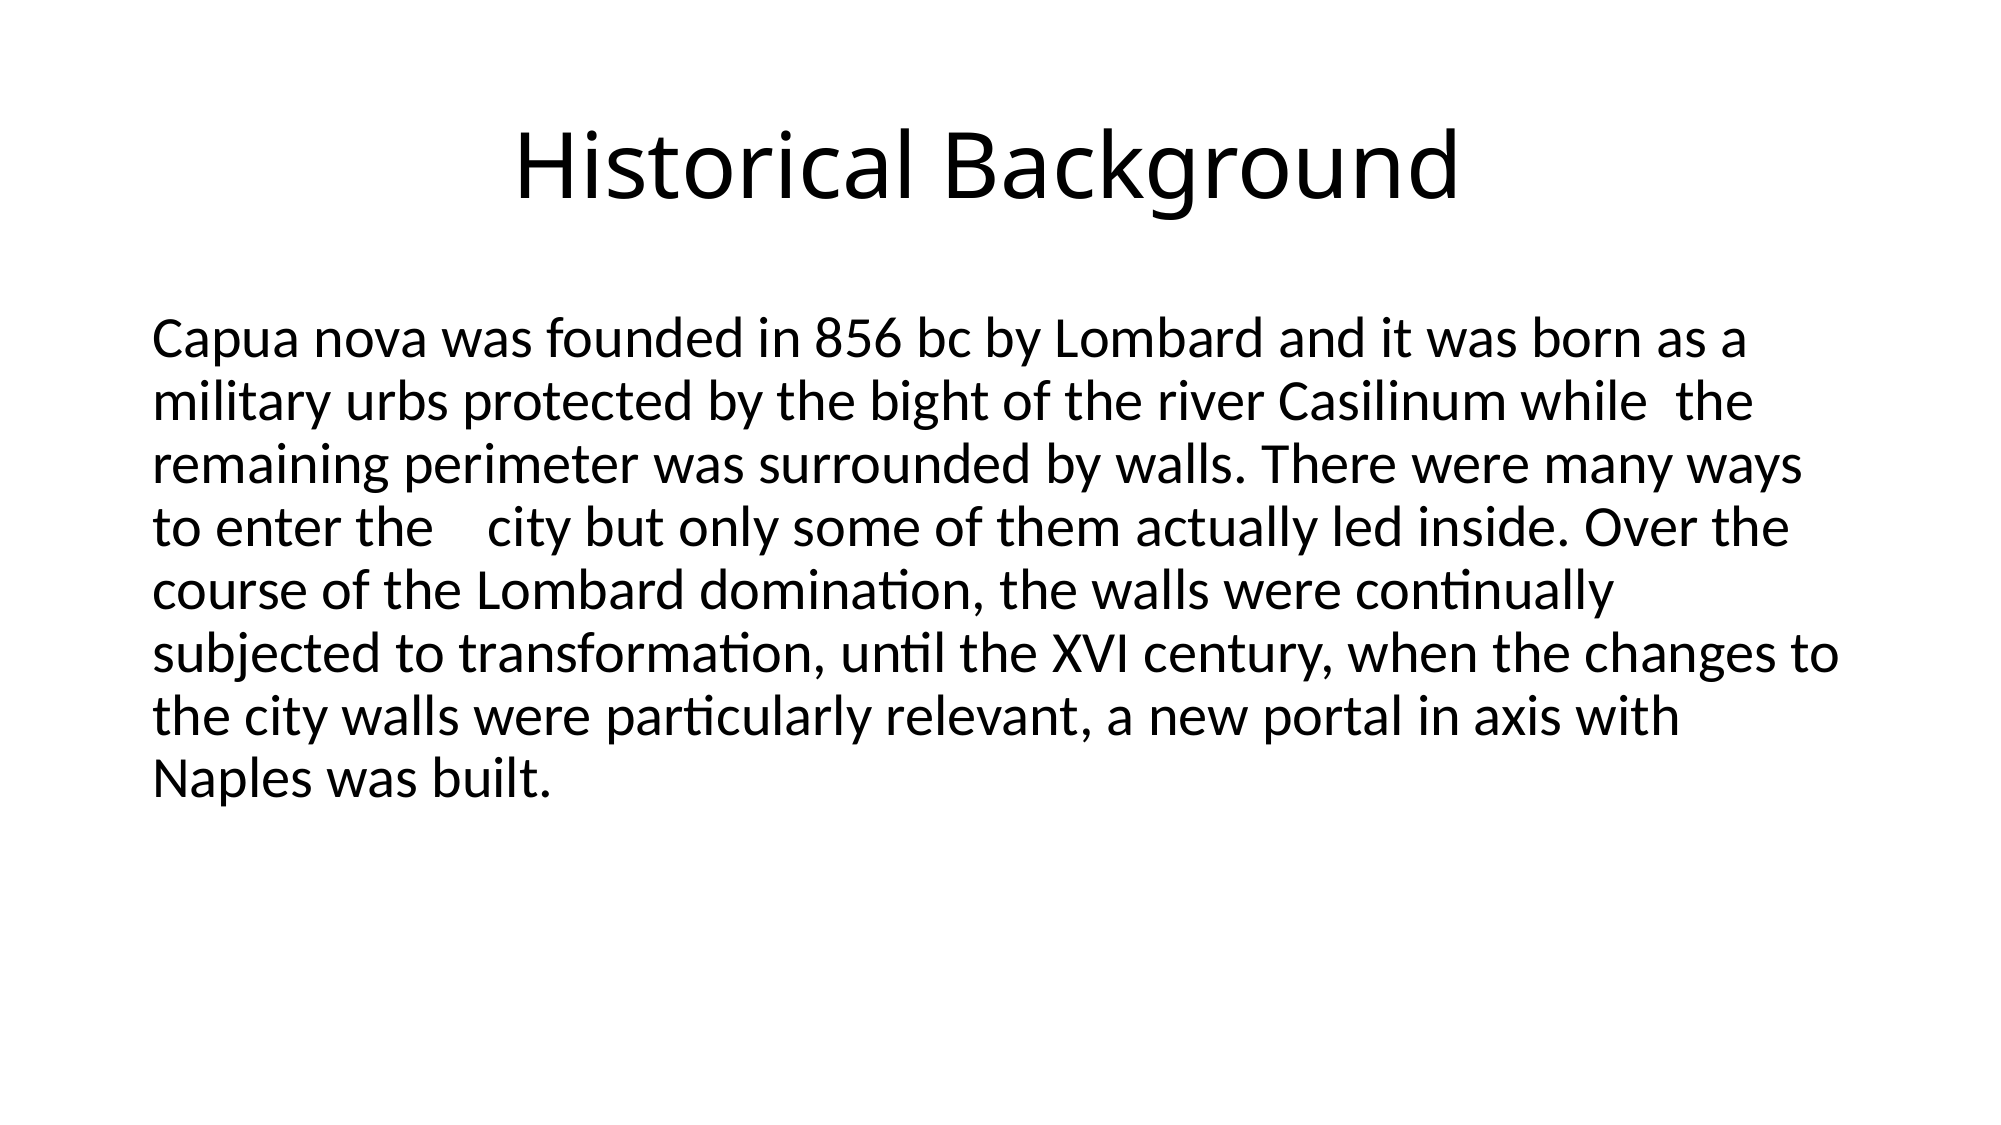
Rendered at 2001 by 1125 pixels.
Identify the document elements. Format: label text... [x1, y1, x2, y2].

list Capua nova was founded in 856 bc by Lombard and it was born as a military urbs protected by the bight of the river Casilinum while the remaining perimeter was surrounded by walls. There were many ways to enter the city but only some of them actually led inside. Over the course of the Lombard domination, the walls were continually subjected to transformation, until the XVI century, when the changes to the city walls were particularly relevant, a new portal in axis with Naples was built. [137, 299, 1863, 1014]
title Historical Background [137, 59, 1863, 278]
